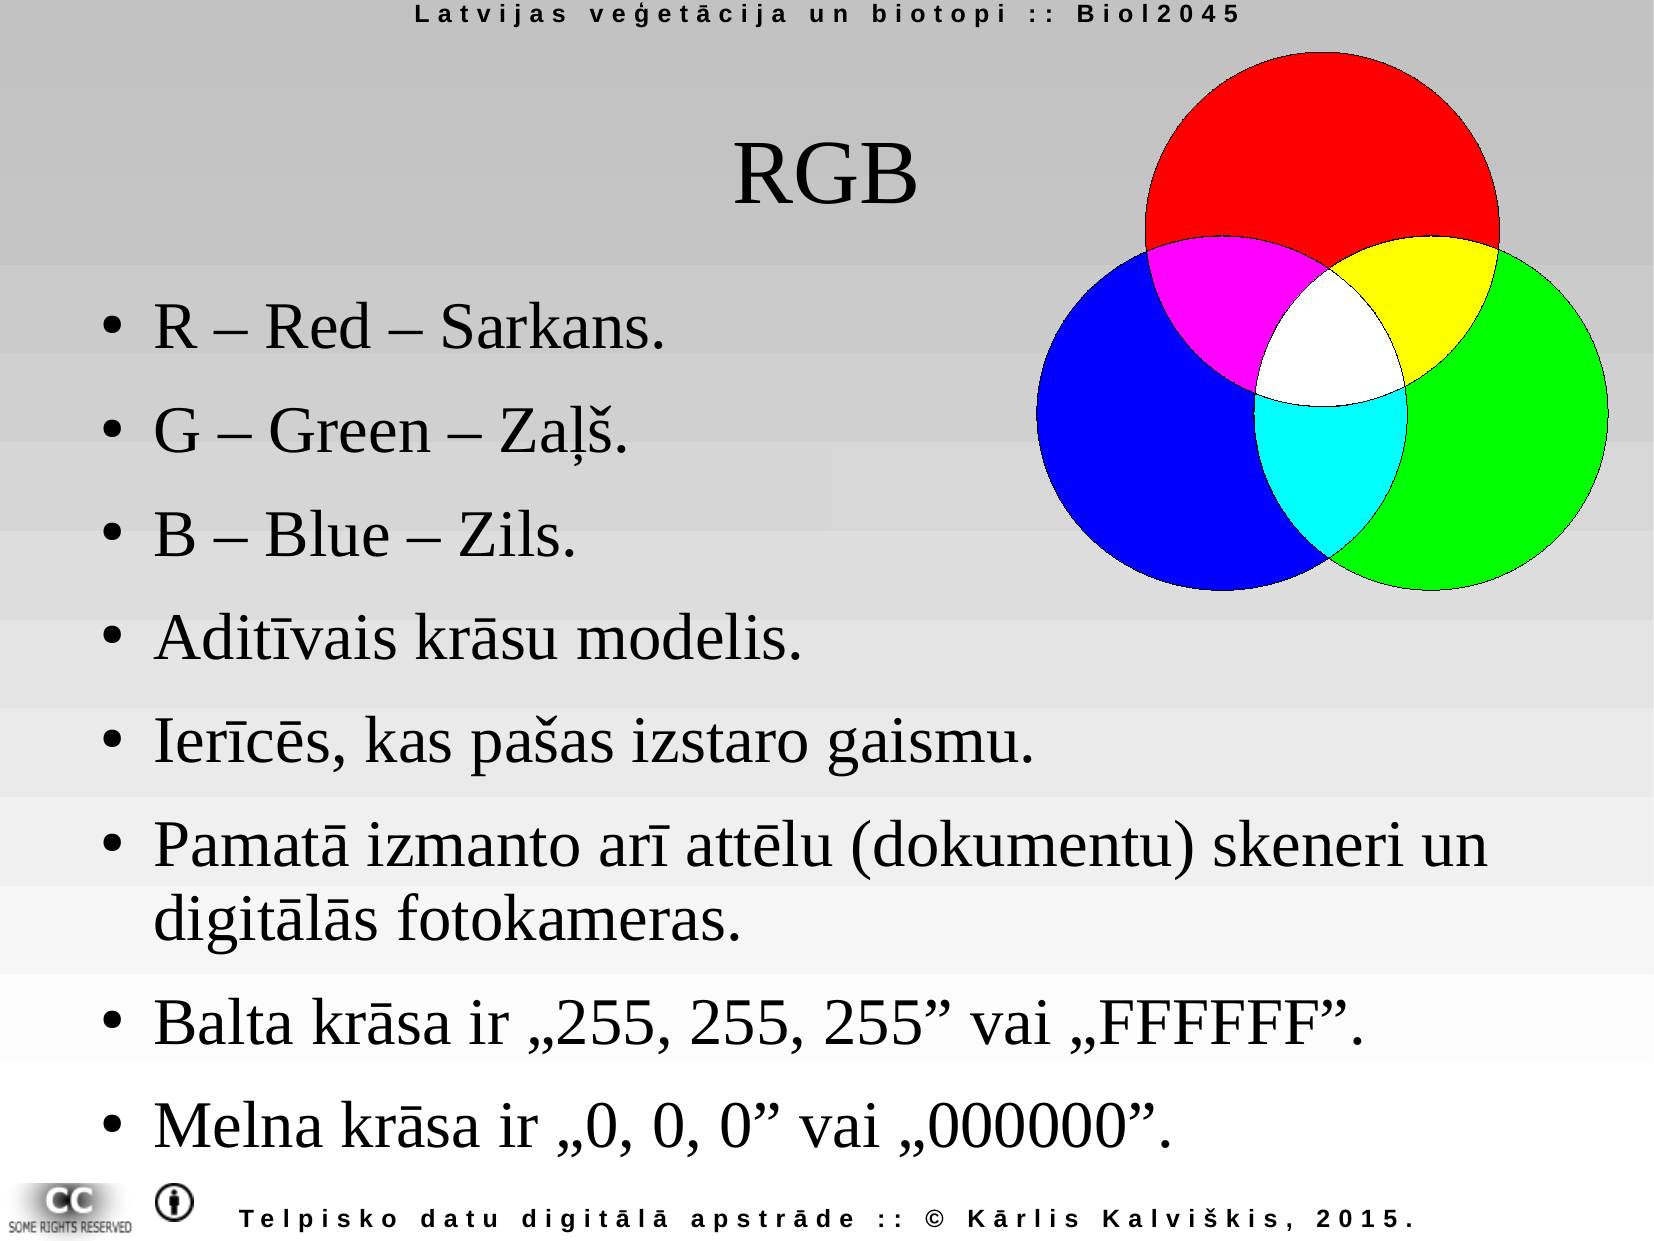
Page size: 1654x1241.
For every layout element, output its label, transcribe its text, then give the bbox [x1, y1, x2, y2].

list R – Red – Sarkans. G – Green – Zaļš. B – Blue – Zils. Aditīvais krāsu modelis. Ierīcēs, kas pašas izstaro gaismu. Pamatā izmanto arī attēlu (dokumentu) skeneri un digitālās fotokameras. Balta krāsa ir „255, 255, 255” vai „FFFFFF”. Melna krāsa ir „0, 0, 0” vai „000000”. [82, 289, 1571, 1163]
title RGB [29, 49, 1625, 296]
picture [0, 0, 1654, 1241]
text_box [1036, 52, 1609, 591]
